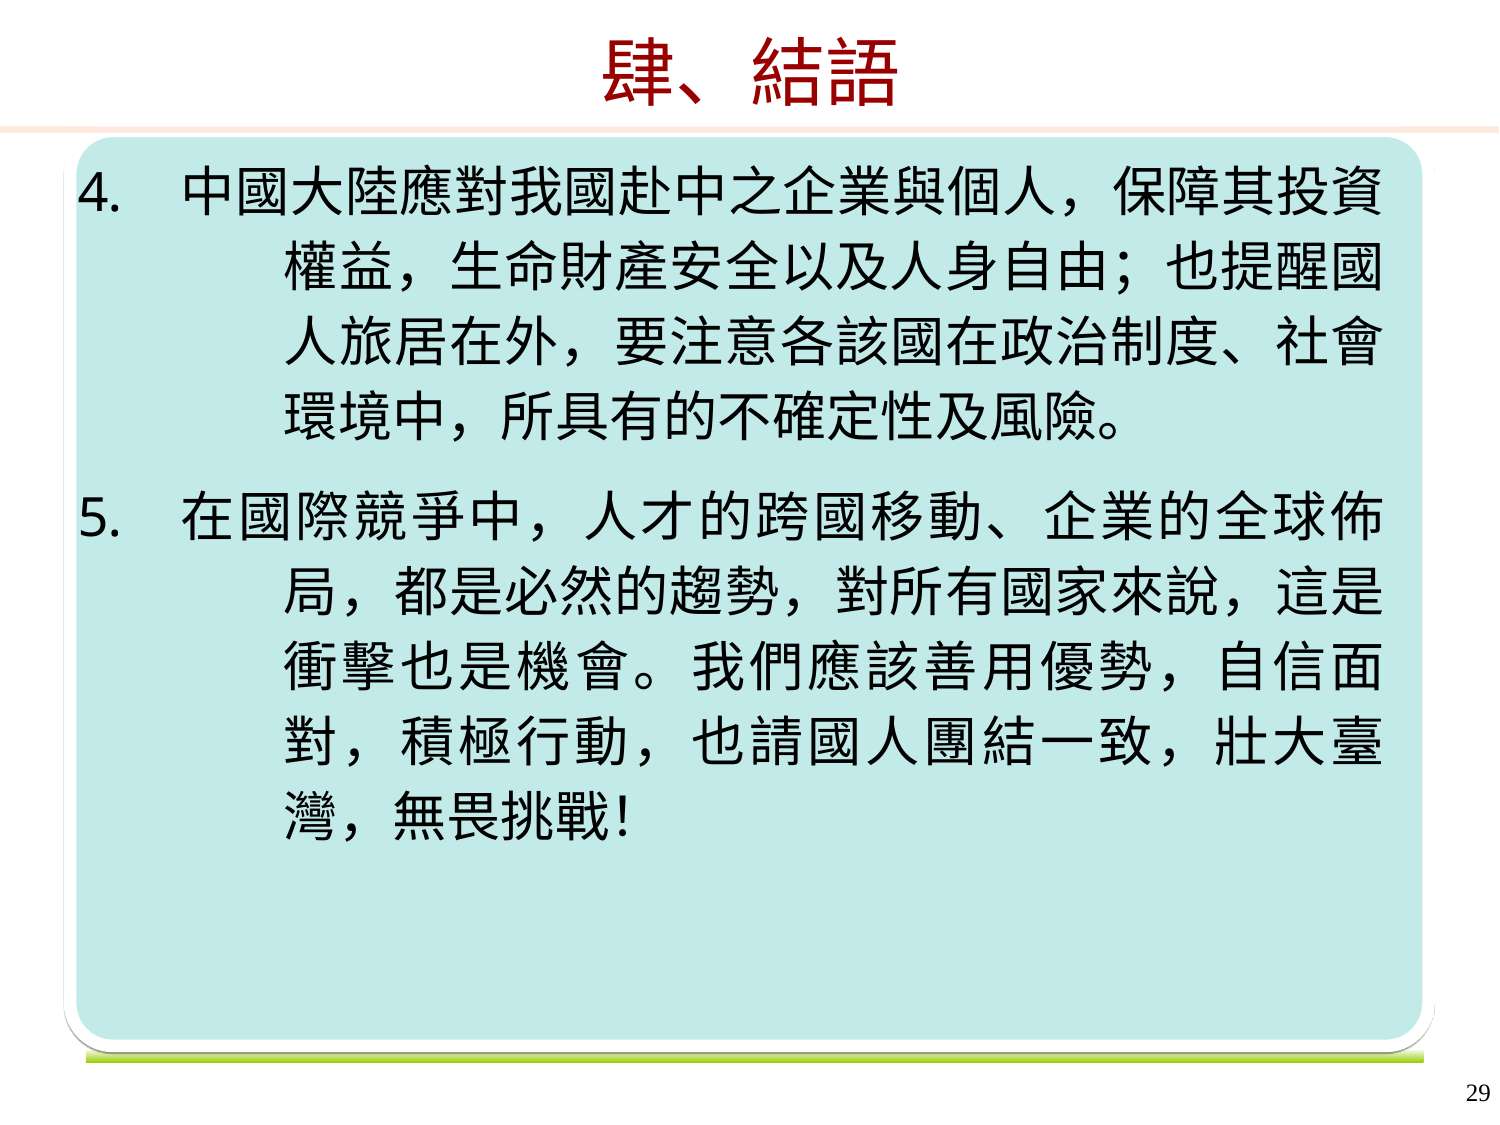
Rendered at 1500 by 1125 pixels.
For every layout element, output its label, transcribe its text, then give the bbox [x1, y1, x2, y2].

text_box 中國大陸應對我國赴中之企業與個人，保障其投資權益，生命財產安全以及人身自由；也提醒國人旅居在外，要注意各該國在政治制度、社會環境中，所具有的不確定性及風險。 在國際競爭中，人才的跨國移動、企業的全球佈局，都是必然的趨勢，對所有國家來說，這是衝擊也是機會。我們應該善用優勢，自信面對，積極行動，也請國人團結一致，壯大臺灣，無畏挑戰！ [70, 139, 1393, 781]
text_box 29 [1458, 1068, 1500, 1115]
text_box [0, 129, 1499, 1046]
text_box 肆、結語 [0, 9, 1500, 102]
